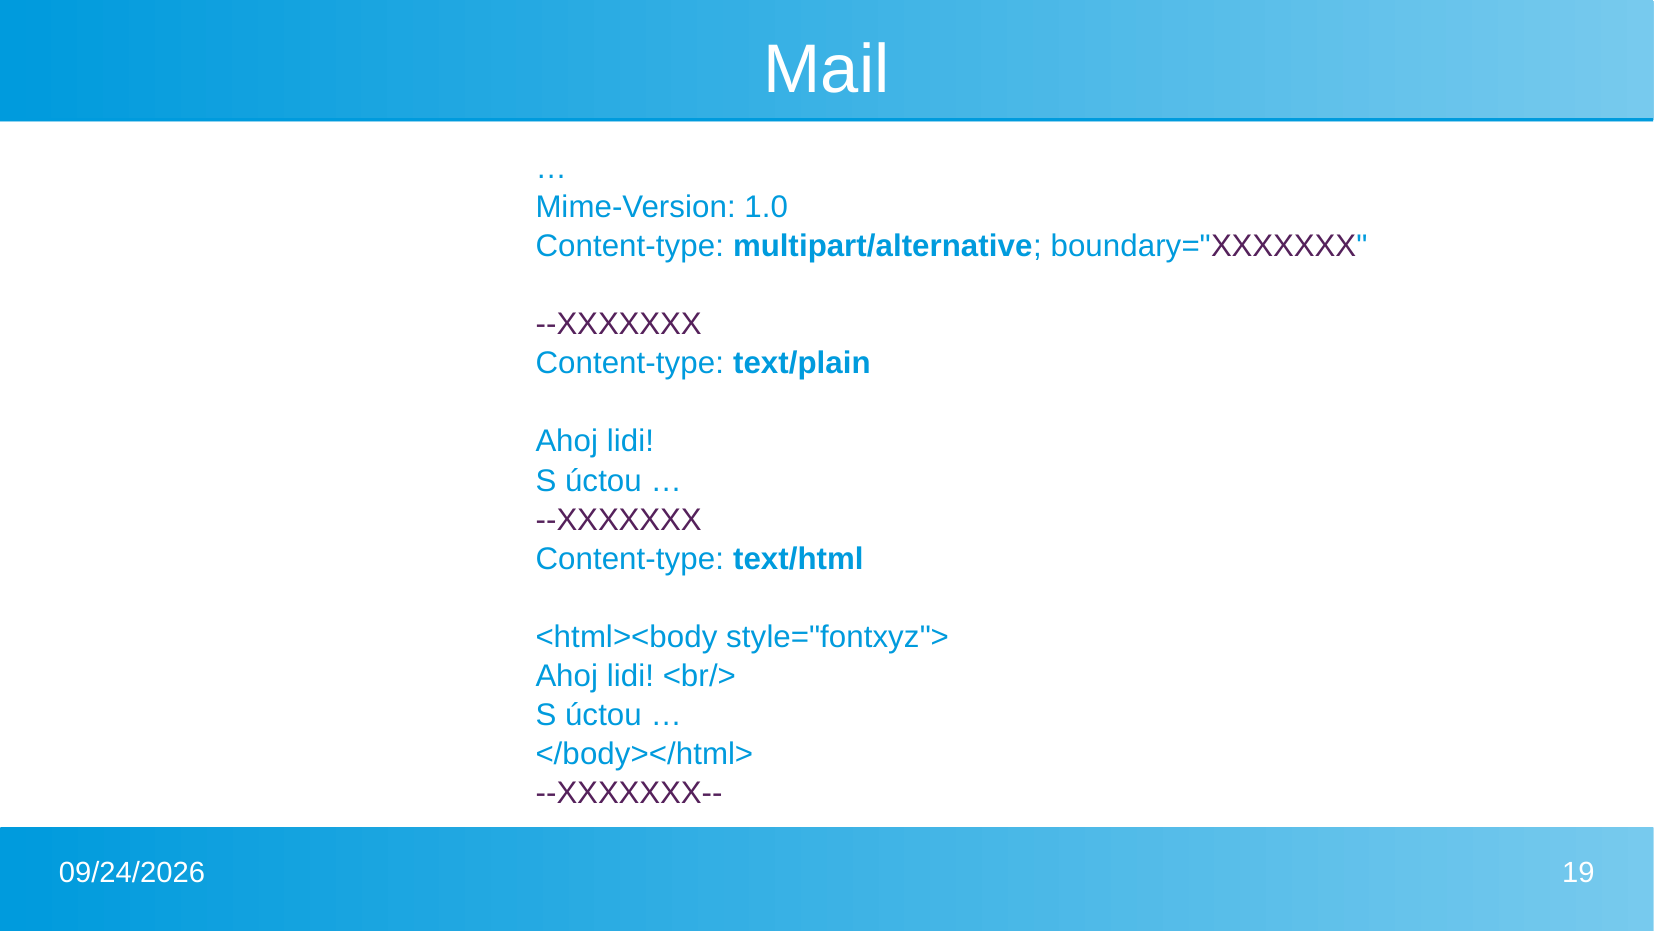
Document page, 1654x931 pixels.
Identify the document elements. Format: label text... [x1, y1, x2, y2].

list … Mime-Version: 1.0 Content-type: multipart/alternative; boundary="XXXXXXX" --XXXXXXX Content-type: text/plain Ahoj lidi! S úctou … --XXXXXXX Content-type: text/html <html><body style="fontxyz"> Ahoj lidi! <br/> S úctou … </body></html> --XXXXXXX-- [39, 150, 1576, 816]
title Mail [59, 29, 1595, 108]
